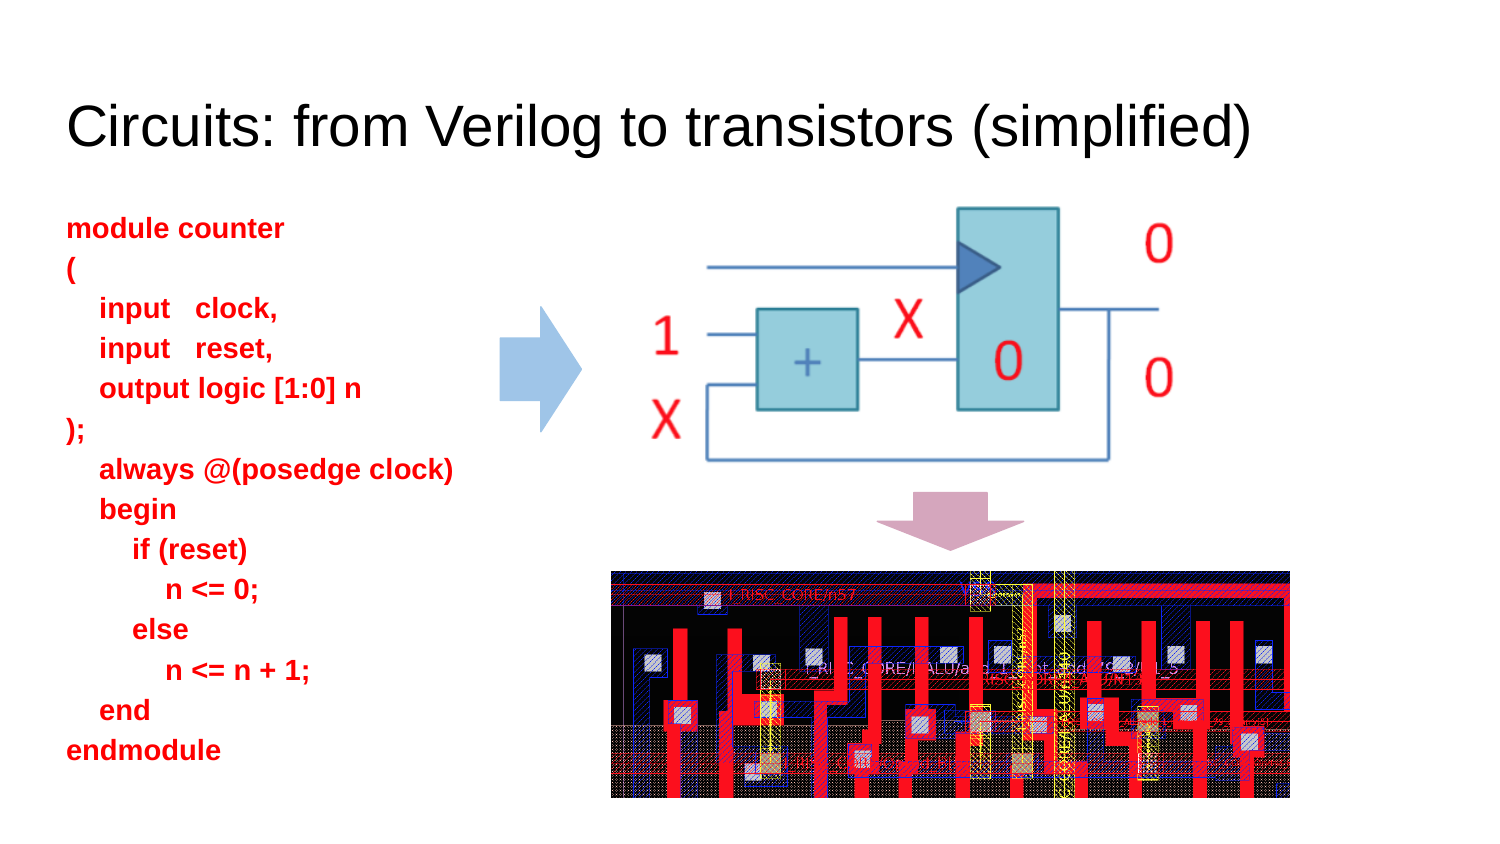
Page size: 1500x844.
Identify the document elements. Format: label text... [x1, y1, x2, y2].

text_box [877, 492, 1024, 551]
picture [611, 571, 1290, 798]
title Circuits: from Verilog to transistors (simplified) [51, 72, 1449, 167]
text_box [500, 306, 582, 432]
picture [611, 166, 1218, 532]
list module counter ( input clock, input reset, output logic [1:0] n ); always @(posedge clock) begin if (reset) n <= 0; else n <= n + 1; end endmodule [51, 189, 501, 798]
